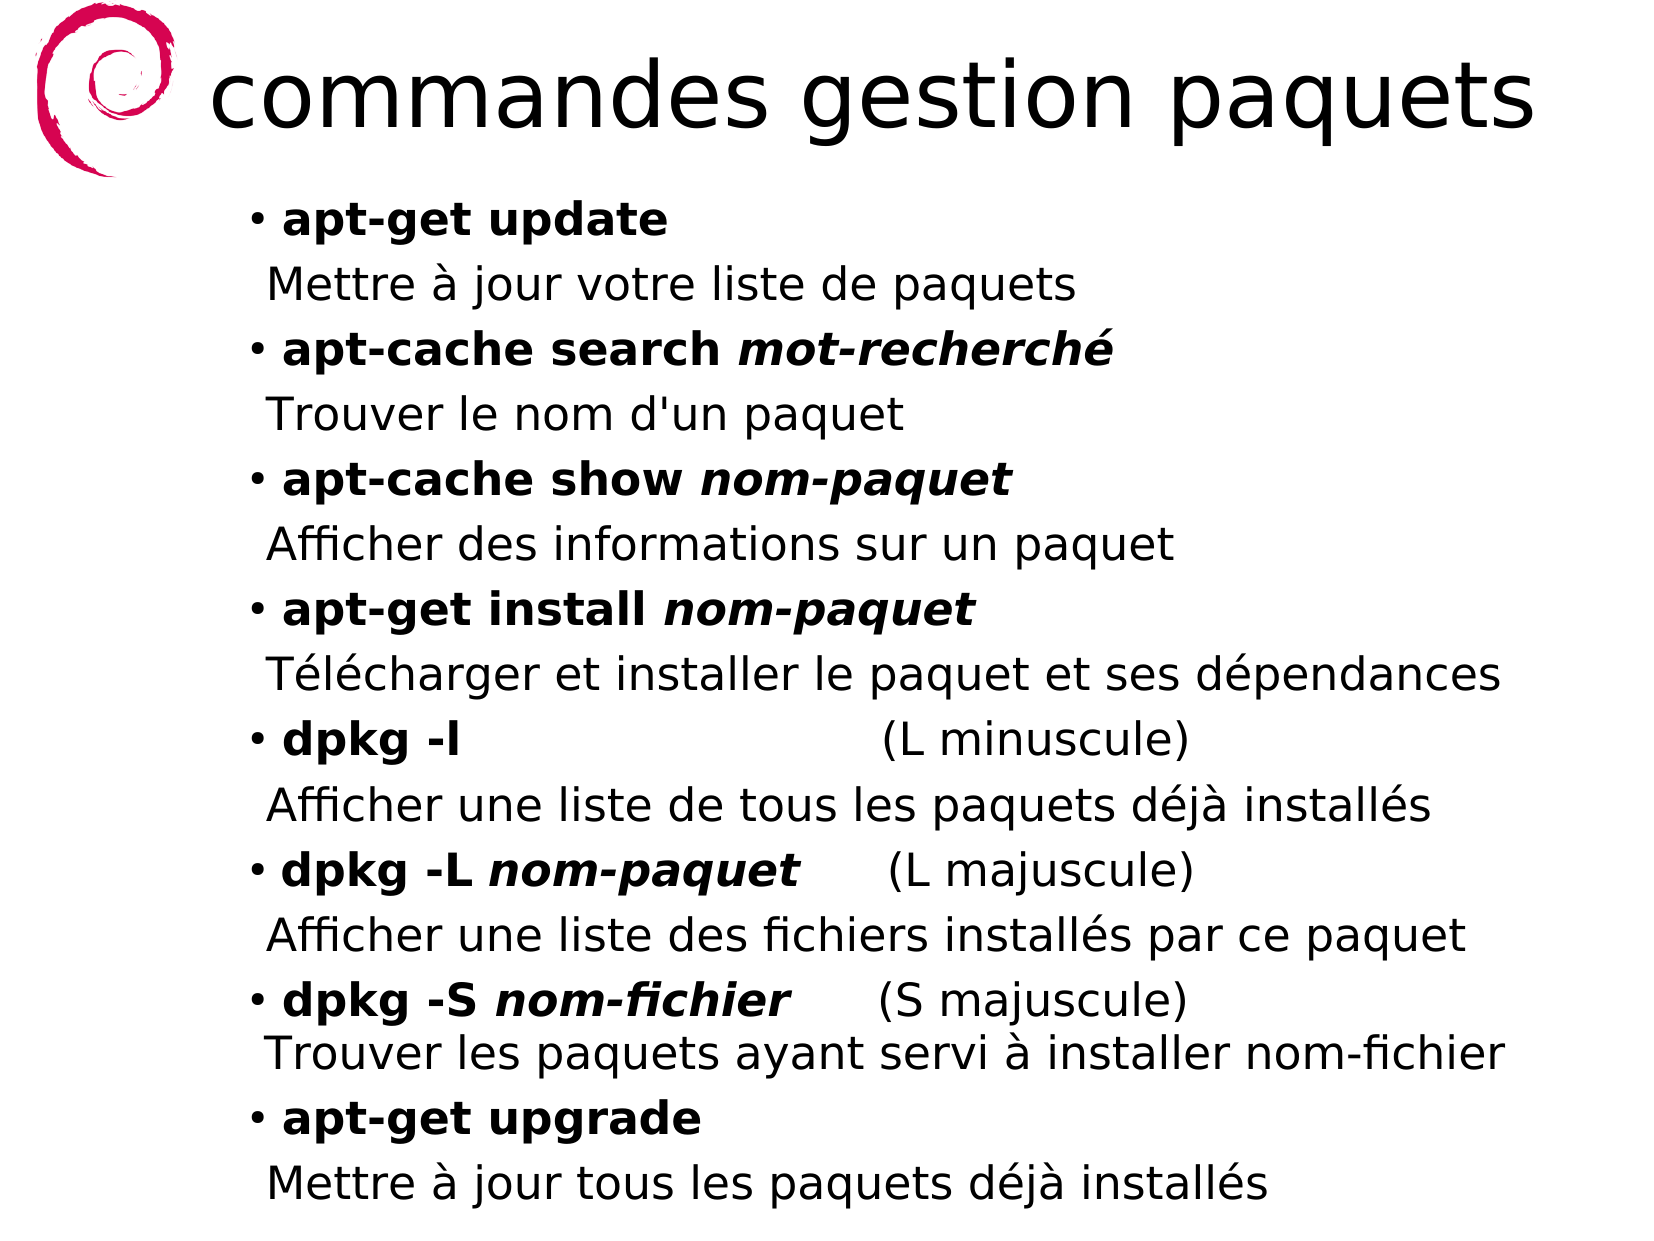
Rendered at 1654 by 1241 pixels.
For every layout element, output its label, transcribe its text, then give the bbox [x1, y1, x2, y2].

title commandes gestion paquets [215, 34, 1565, 158]
picture [0, 0, 215, 184]
text_box apt-get update Mettre à jour votre liste de paquets apt-cache search mot-recherché Trouver le nom d'un paquet apt-cache show nom-paquet Afficher des informations sur un paquet apt-get install nom-paquet Télécharger et installer le paquet et ses dépendances dpkg -l (L minuscule) Afficher une liste de tous les paquets déjà installés dpkg -L nom-paquet (L majuscule) Afficher une liste des fichiers installés par ce paquet dpkg -S nom-fichier (S majuscule) Trouver les paquets ayant servi à installer nom-fichier apt-get upgrade Mettre à jour tous les paquets déjà installés [249, 192, 1507, 1211]
